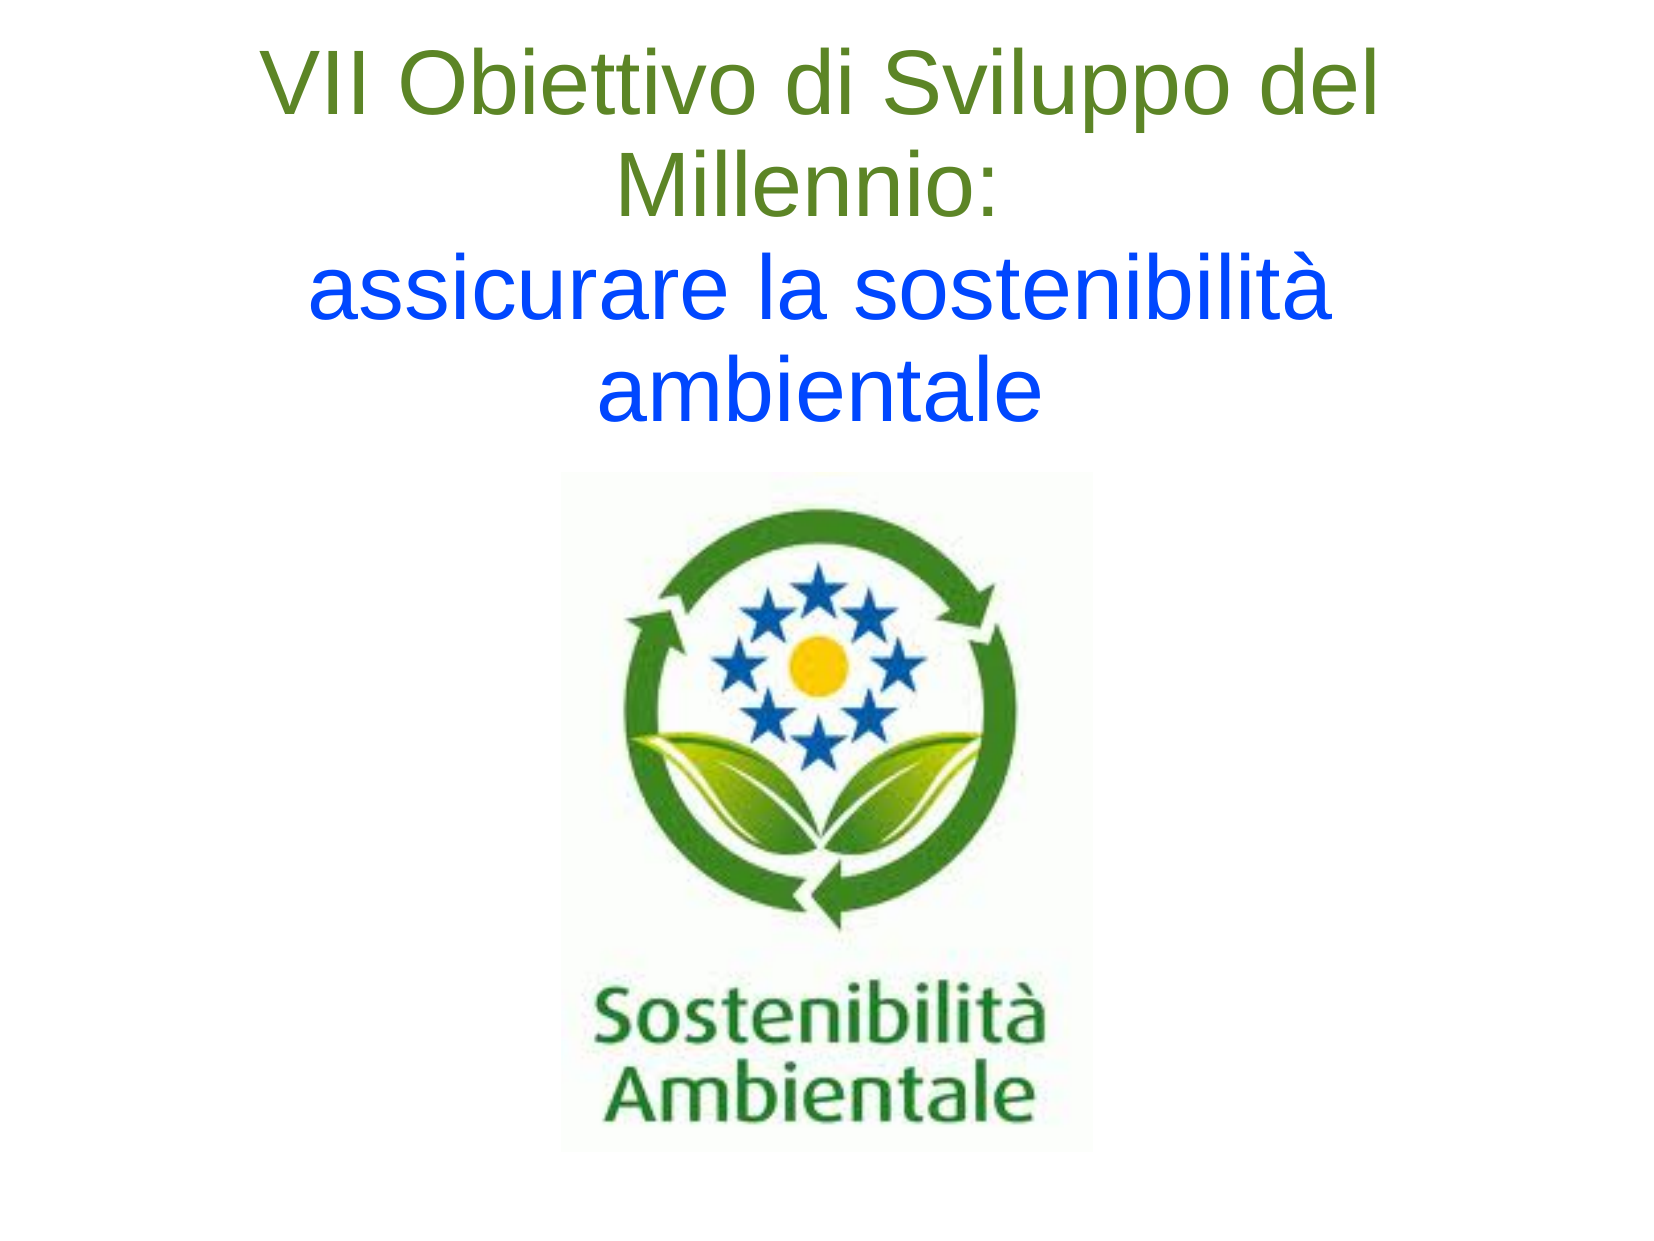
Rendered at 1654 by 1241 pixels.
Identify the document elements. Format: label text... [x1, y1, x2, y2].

picture [561, 472, 1093, 1152]
title VII Obiettivo di Sviluppo del Millennio: assicurare la sostenibilità ambientale [76, 31, 1565, 442]
